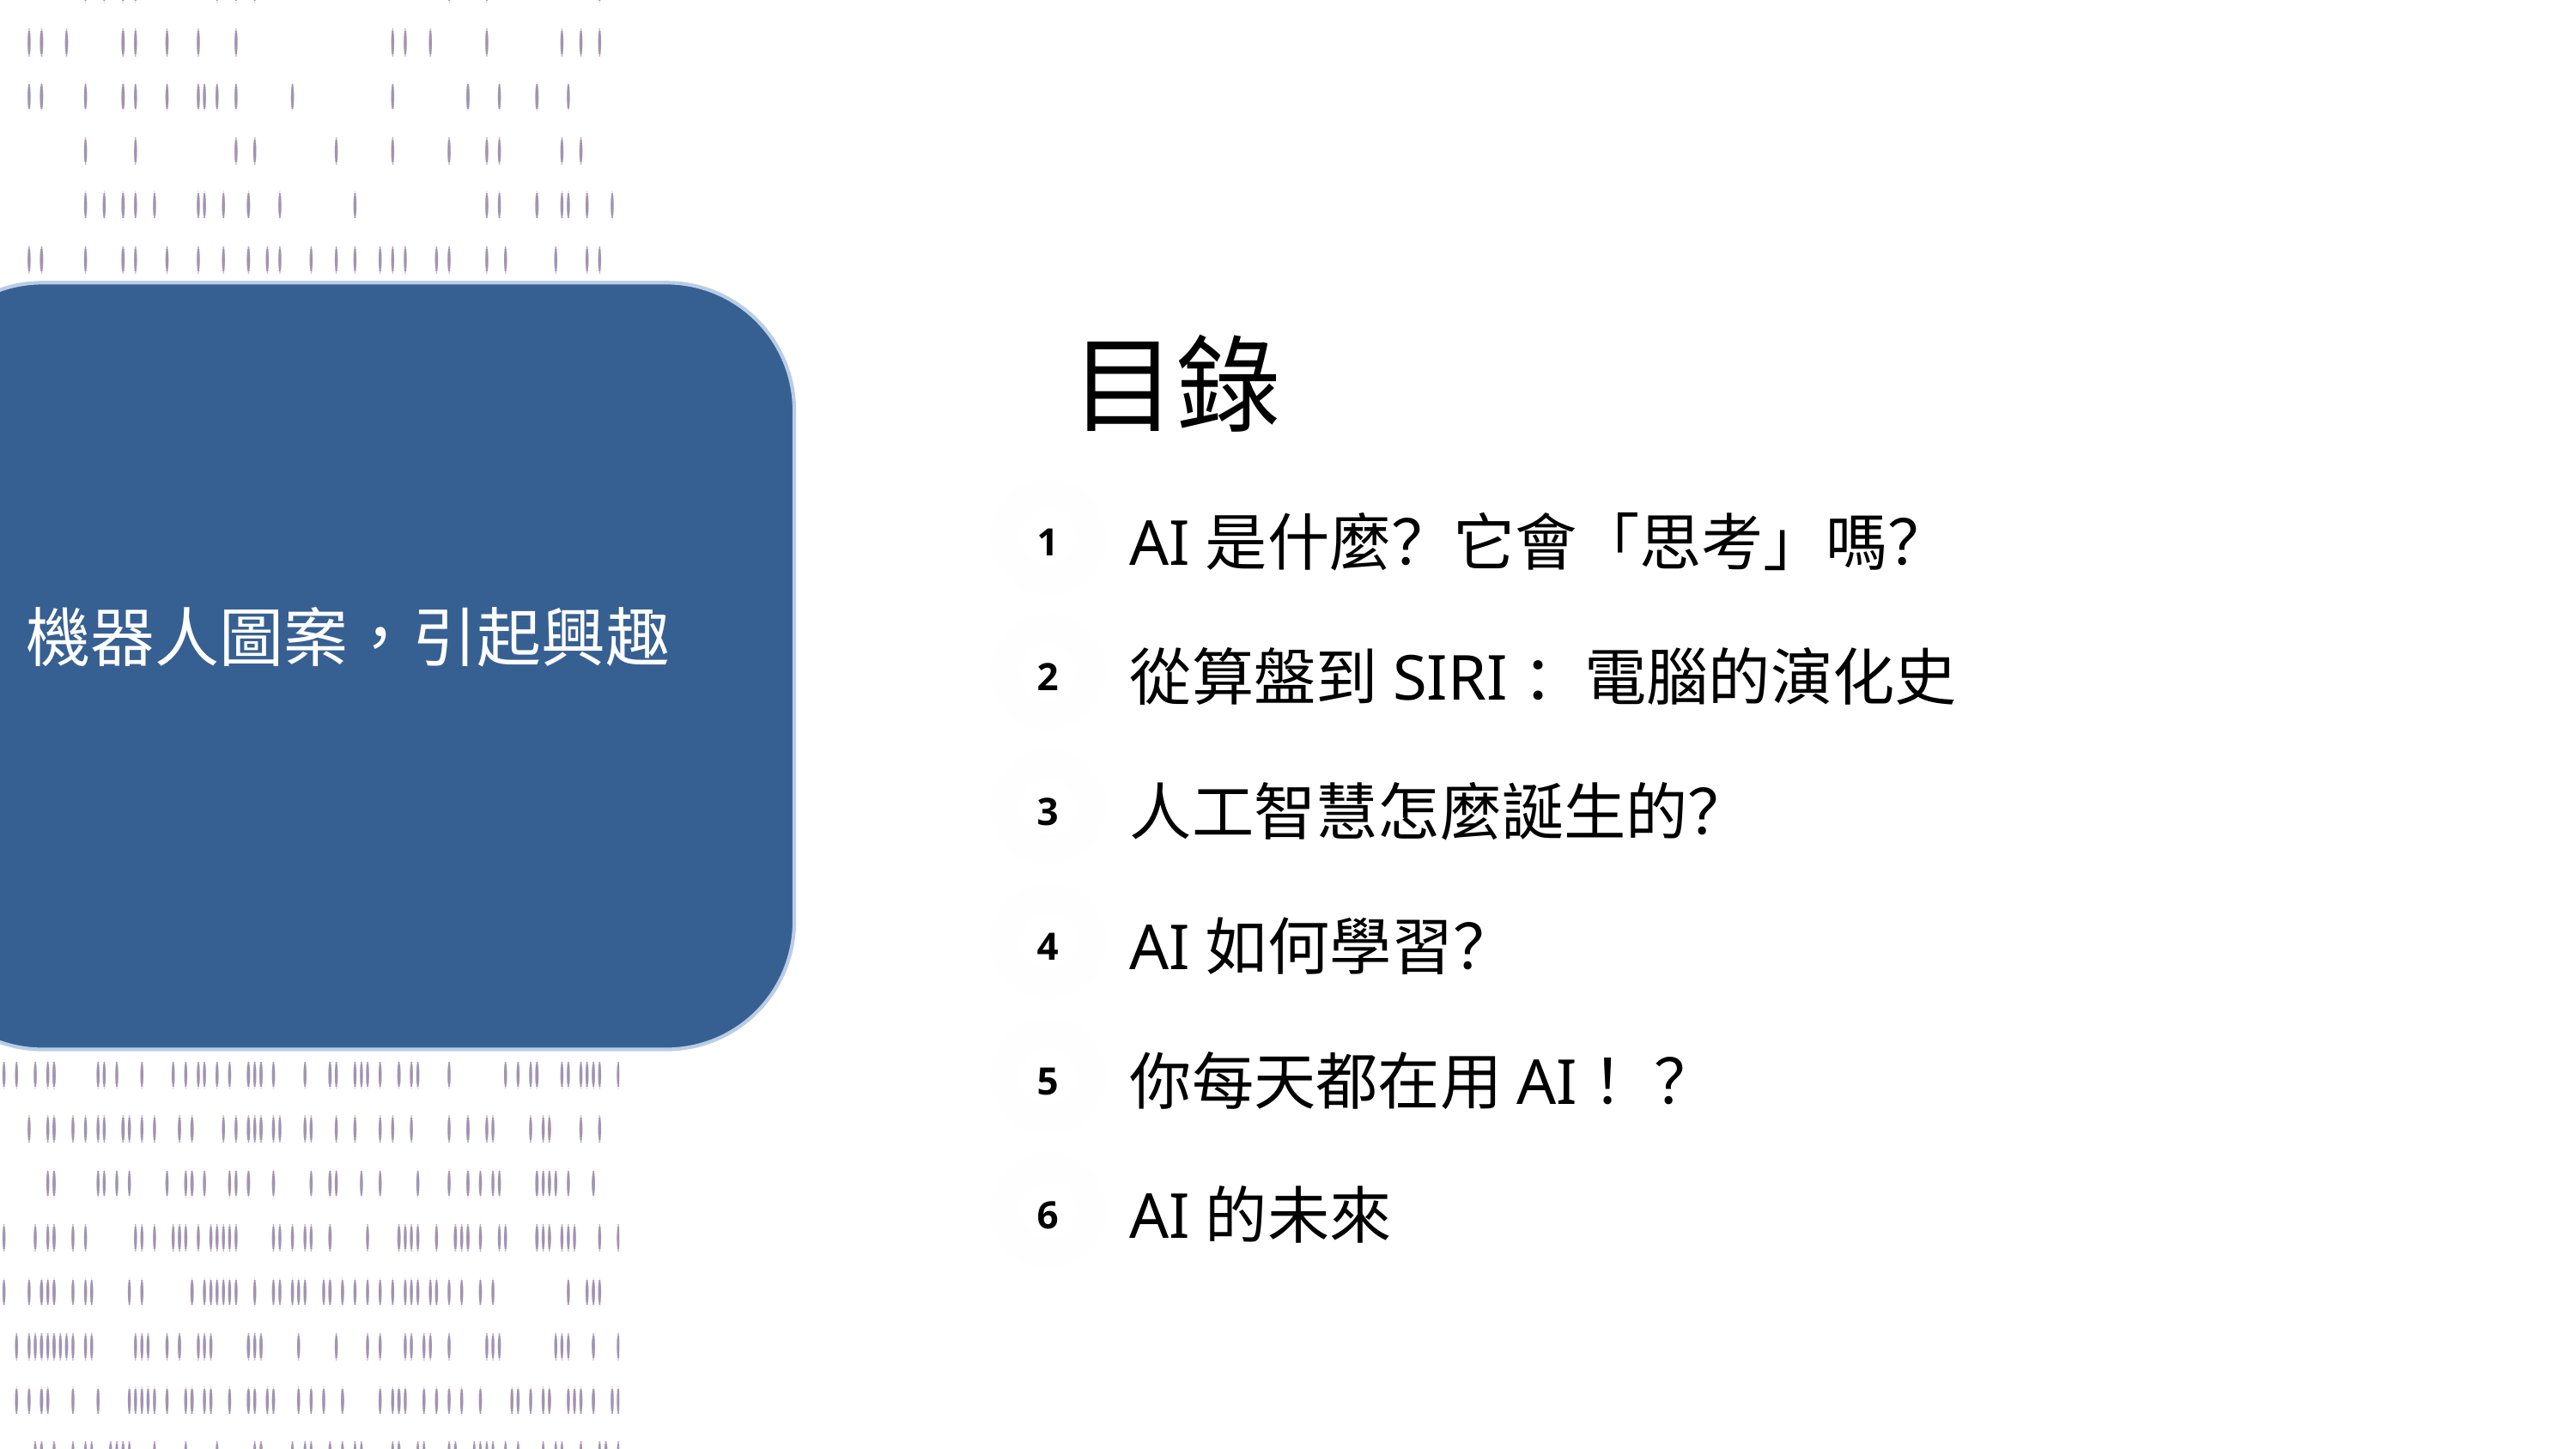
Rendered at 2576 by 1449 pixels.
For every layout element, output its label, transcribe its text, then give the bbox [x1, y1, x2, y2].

text_box 人工智慧怎麼誕生的？ [1129, 760, 2361, 844]
text_box [989, 748, 1107, 865]
text_box 機器人圖案，引起興趣 [12, 590, 723, 682]
text_box [989, 1151, 1107, 1269]
text_box 4 [1025, 914, 1071, 964]
text_box 6 [1025, 1183, 1071, 1233]
text_box [989, 478, 1107, 596]
text_box AI是什麼？它會「思考」嗎？ [1129, 490, 2361, 574]
text_box [0, 0, 795, 1449]
text_box AI如何學習？ [1129, 894, 2361, 978]
text_box [989, 1017, 1107, 1135]
text_box 1 [1025, 510, 1071, 560]
text_box 目錄 [1071, 297, 1281, 440]
text_box 2 [1025, 645, 1071, 694]
text_box [989, 882, 1107, 1000]
text_box [989, 613, 1107, 731]
text_box 從算盤到SIRI：電腦的演化史 [1129, 625, 2361, 709]
text_box 5 [1025, 1049, 1071, 1099]
text_box AI的未來 [1129, 1163, 2361, 1247]
text_box 你每天都在用AI！？ [1129, 1029, 2361, 1113]
text_box 3 [1025, 779, 1071, 829]
